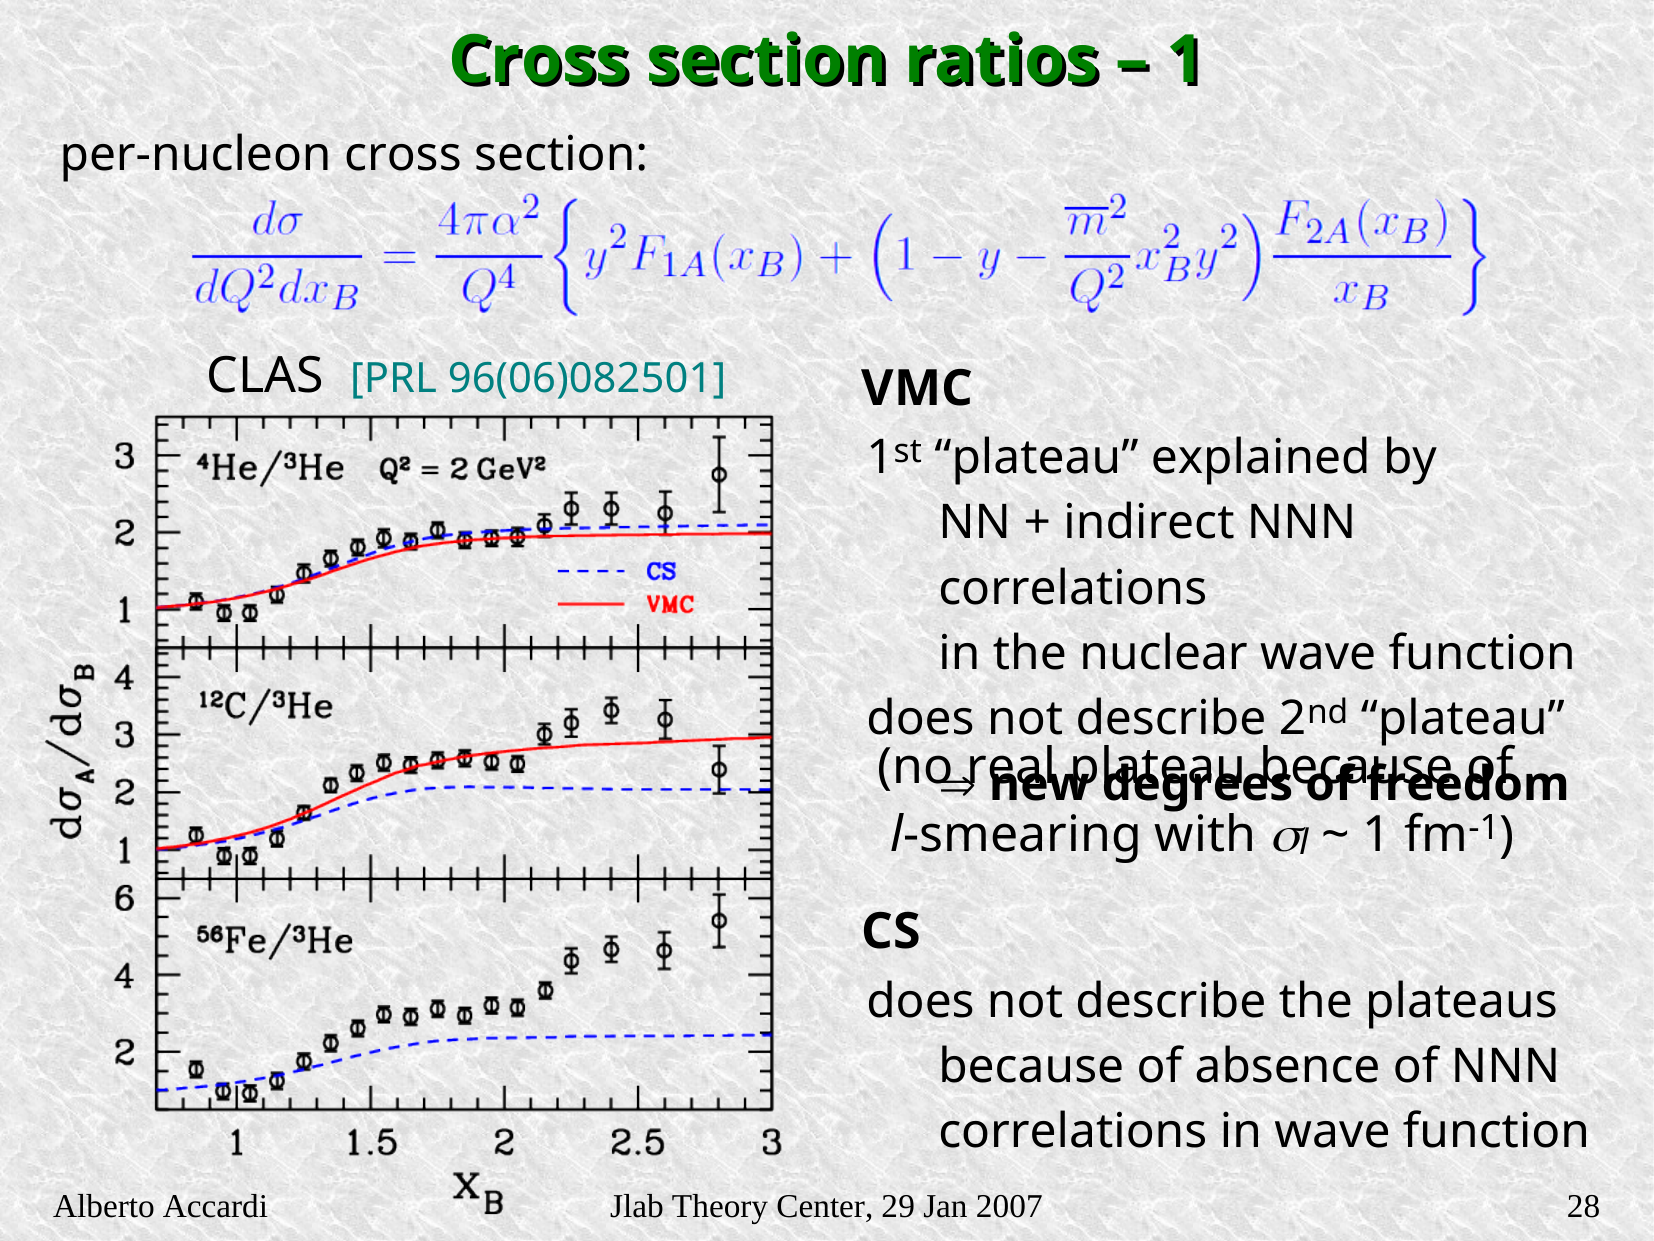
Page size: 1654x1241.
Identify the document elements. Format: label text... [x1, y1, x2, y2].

text_box (no real plateau because of l-smearing with sl ~ 1 fm-1) [859, 719, 1611, 875]
text_box Cross section ratios – 1 [29, 4, 1624, 132]
text_box CLAS [PRL 96(06)082501] [189, 330, 757, 410]
picture [0, 0, 1654, 1241]
text_box CS [843, 884, 941, 966]
text_box VMC [843, 341, 988, 423]
text_box does not describe the plateaus because of absence of NNN correlations in wave function [792, 958, 1650, 1147]
text_box 1st “plateau” explained by NN + indirect NNN correlations in the nuclear wave function does not describe 2nd “plateau”  new degrees of freedom [792, 415, 1650, 725]
text_box per-nucleon cross section: [44, 111, 1654, 243]
